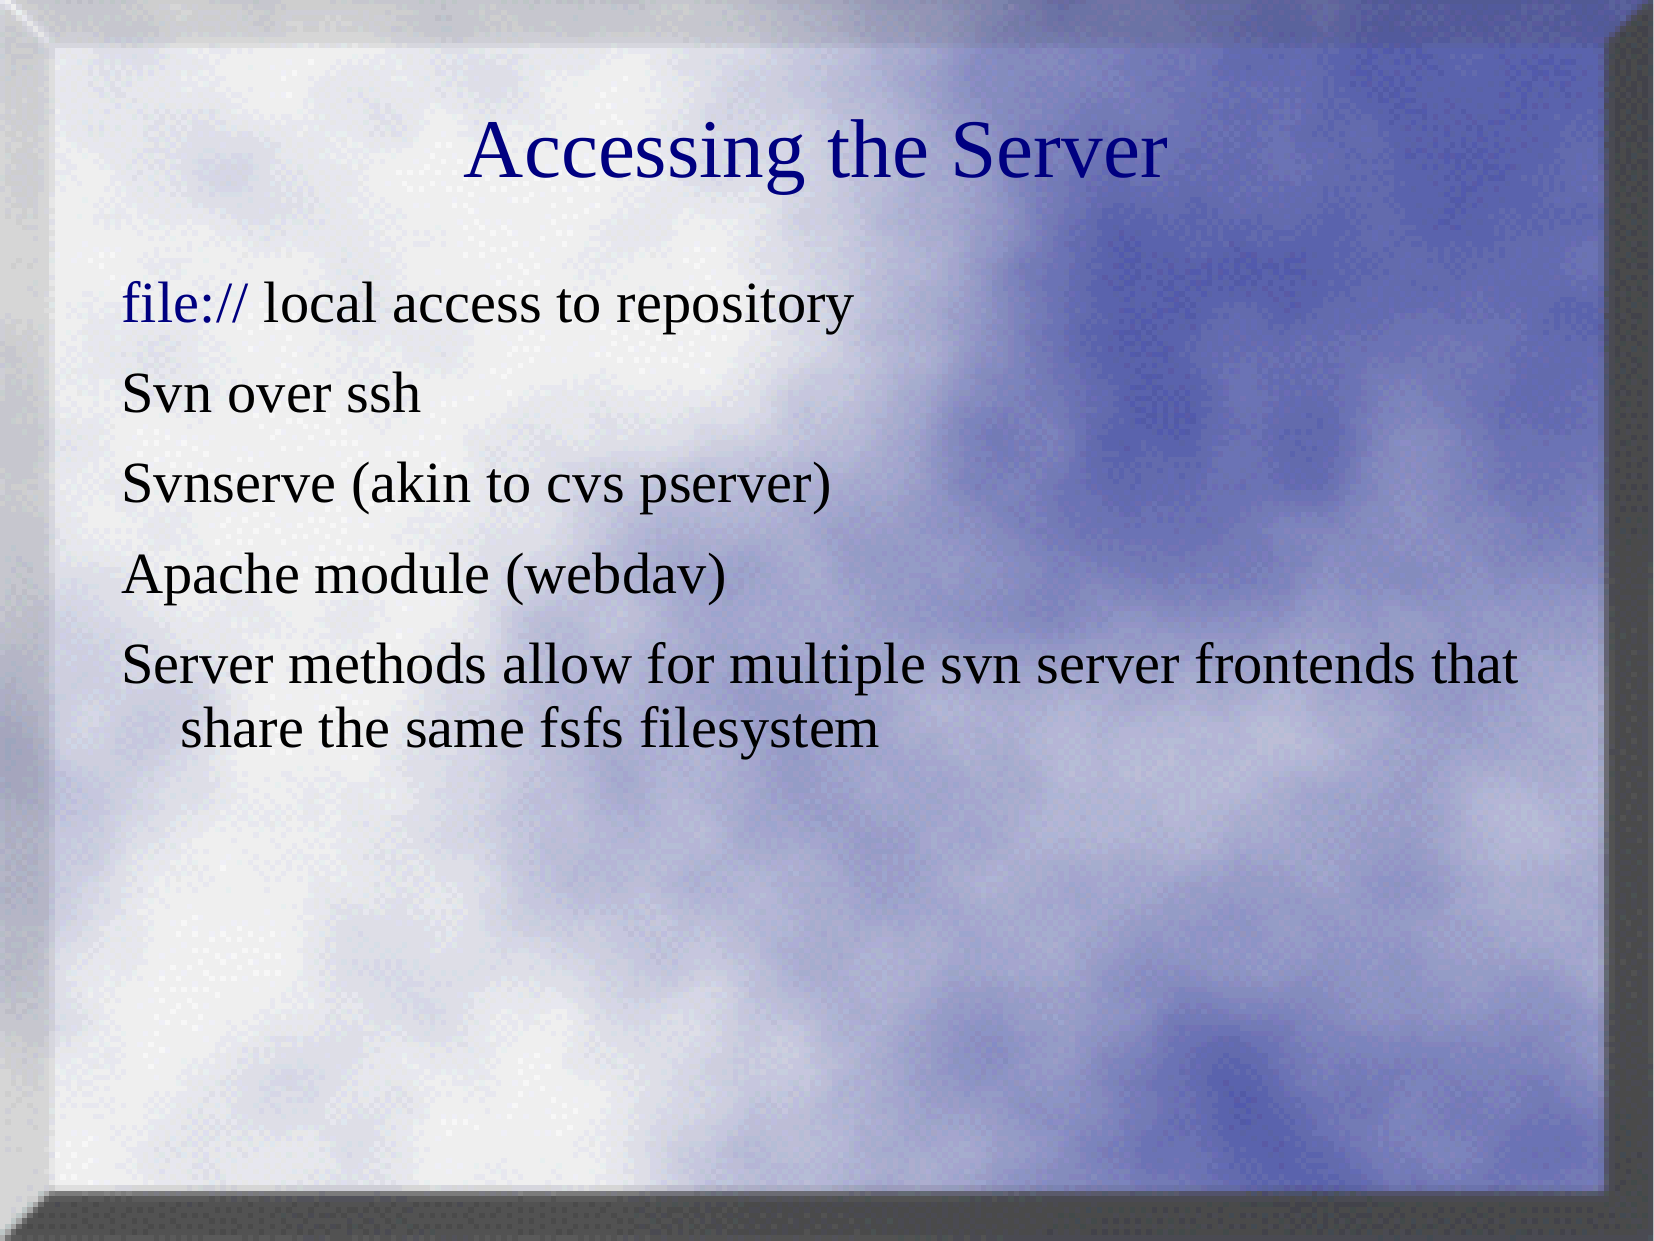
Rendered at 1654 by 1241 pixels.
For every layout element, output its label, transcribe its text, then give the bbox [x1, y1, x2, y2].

list file:// local access to repository Svn over ssh Svnserve (akin to cvs pserver) Apache module (webdav) Server methods allow for multiple svn server frontends that share the same fsfs filesystem [121, 270, 1534, 1075]
picture [0, 0, 1654, 1241]
title Accessing the Server [197, 96, 1436, 203]
